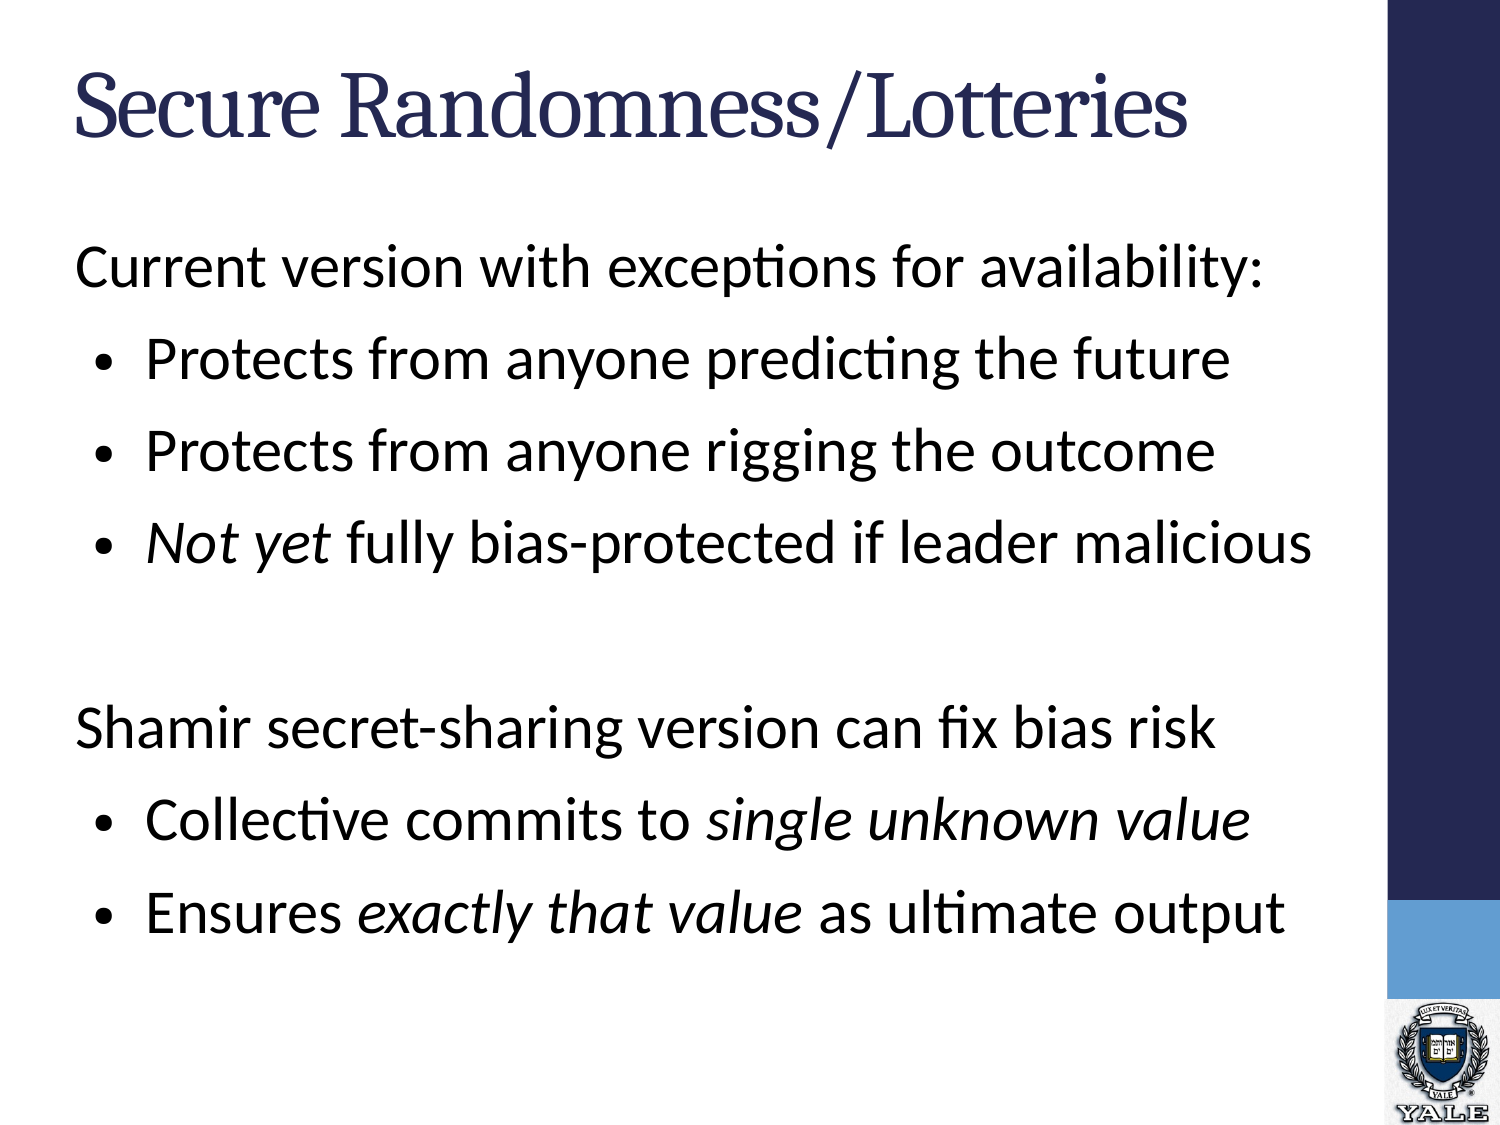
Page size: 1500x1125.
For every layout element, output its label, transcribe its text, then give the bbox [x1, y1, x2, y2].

picture [1384, 999, 1500, 1125]
list Current version with exceptions for availability: Protects from anyone predicting the future Protects from anyone rigging the outcome Not yet fully bias-protected if leader malicious Shamir secret-sharing version can fix bias risk Collective commits to single unknown value Ensures exactly that value as ultimate output [75, 239, 1325, 1063]
title Secure Randomness/Lotteries [75, 12, 1325, 200]
